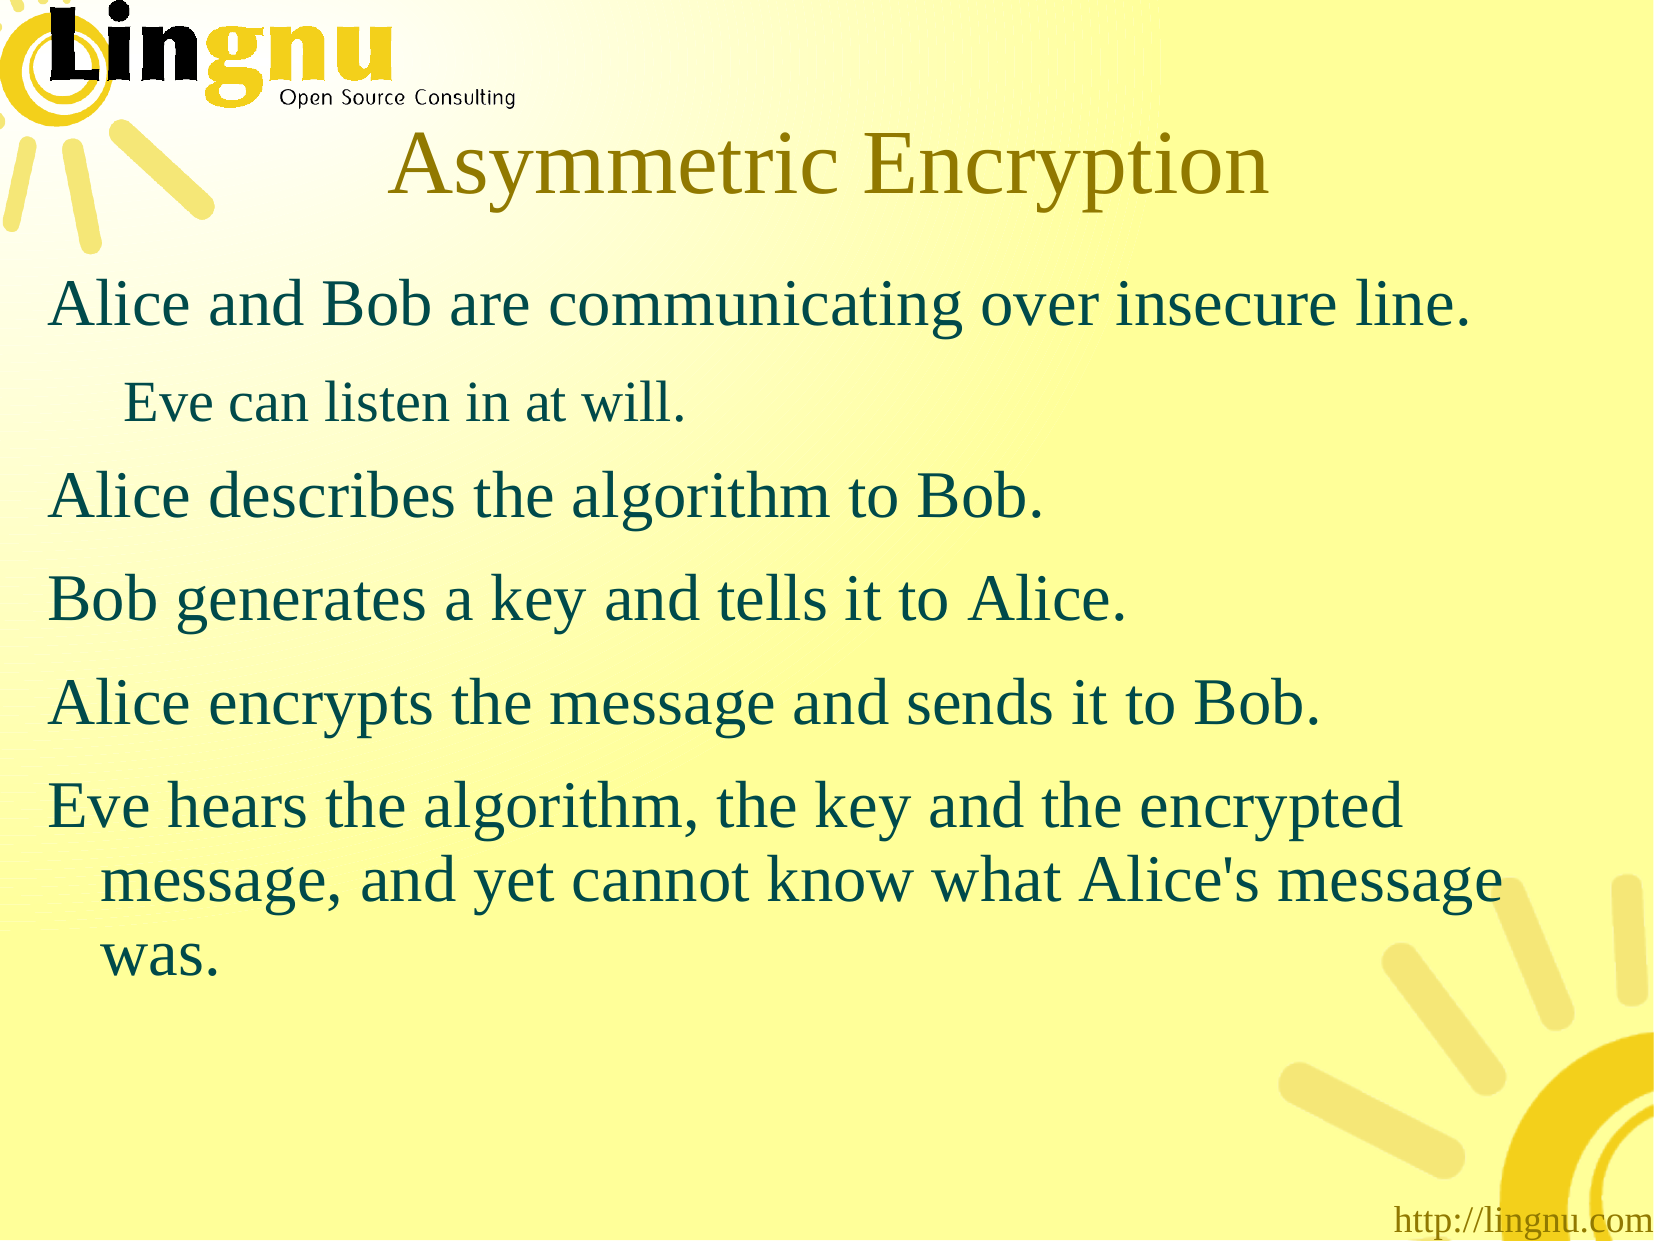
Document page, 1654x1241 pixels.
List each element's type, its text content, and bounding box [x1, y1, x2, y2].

list Alice and Bob are communicating over insecure line. Eve can listen in at will. Alice describes the algorithm to Bob. Bob generates a key and tells it to Alice. Alice encrypts the message and sends it to Bob. Eve hears the algorithm, the key and the encrypted message, and yet cannot know what Alice's message was. [29, 265, 1625, 1127]
picture [0, 0, 516, 256]
title Asymmetric Encryption [123, 58, 1536, 265]
picture [1256, 871, 1654, 1241]
